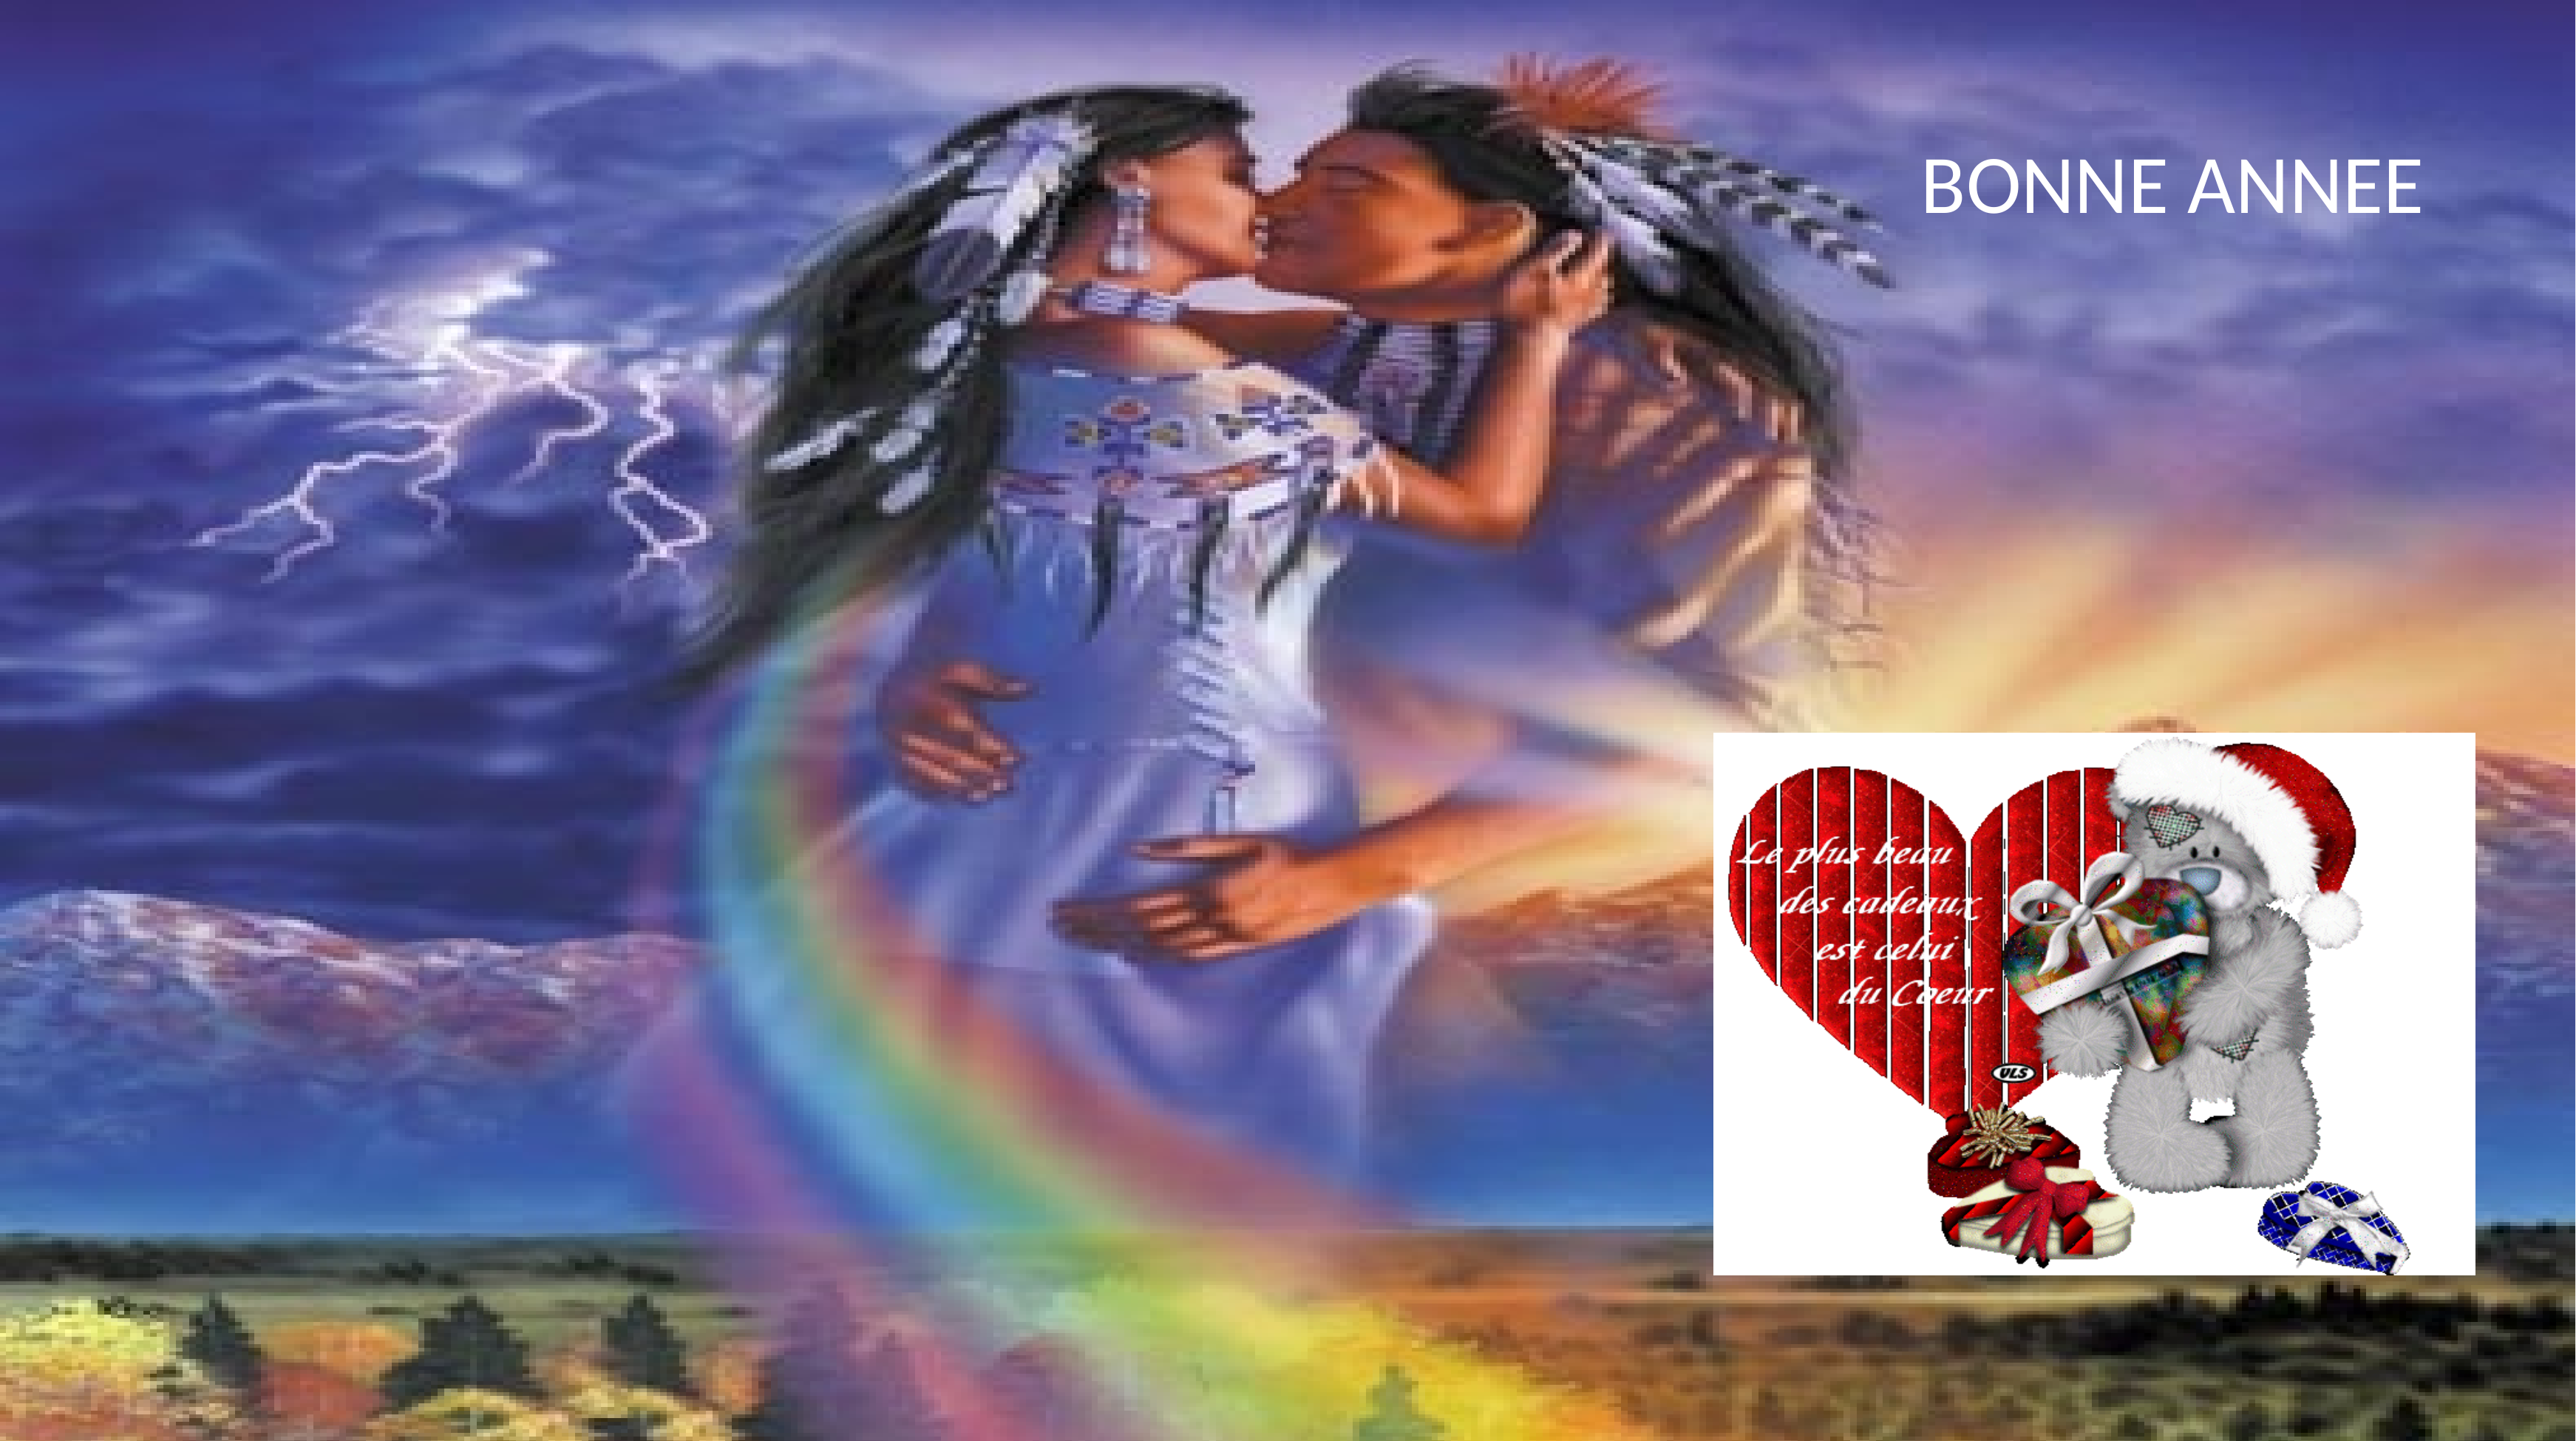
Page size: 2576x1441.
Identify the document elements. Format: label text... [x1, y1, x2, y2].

picture [0, 0, 2576, 1441]
text_box BONNE ANNEE [1891, 124, 2436, 236]
